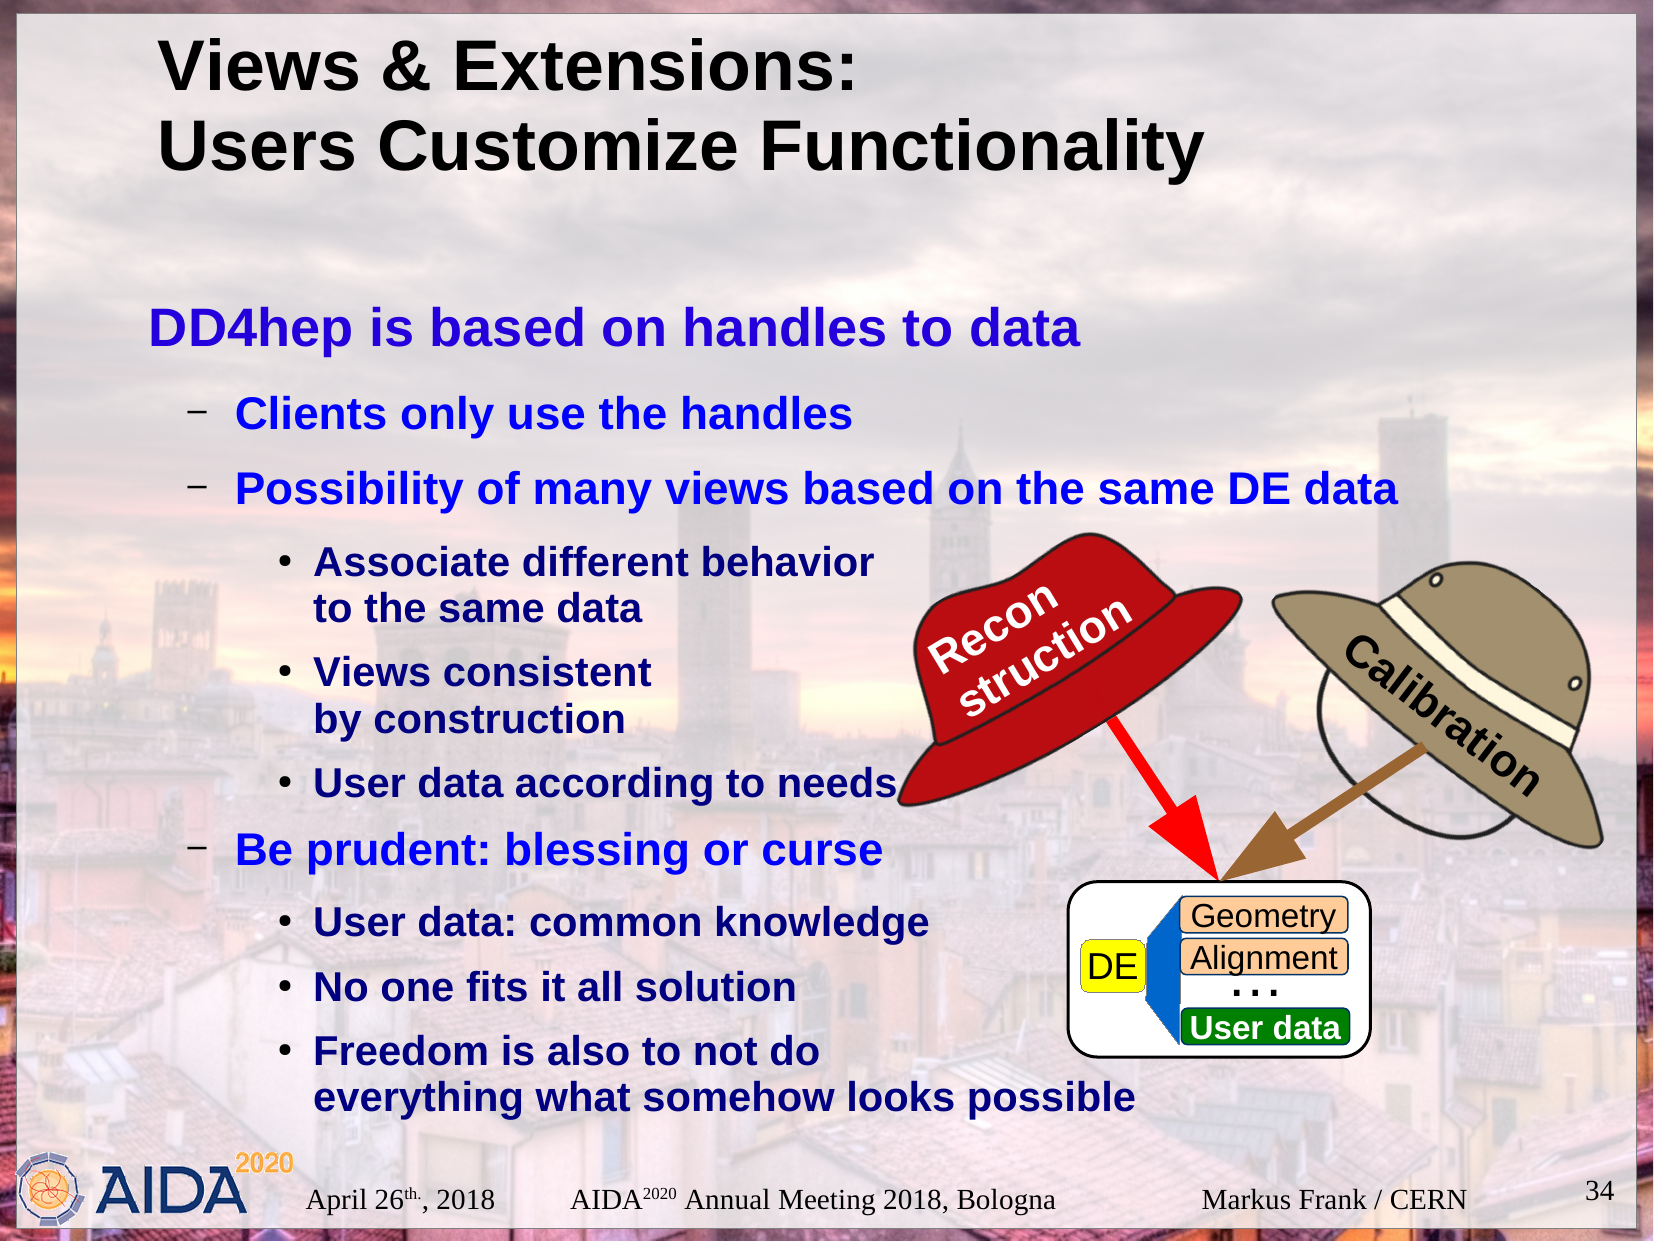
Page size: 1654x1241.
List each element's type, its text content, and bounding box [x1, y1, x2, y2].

text_box Recon struction [903, 499, 1202, 743]
text_box Calibration [1317, 606, 1572, 823]
text_box Geometry [1179, 896, 1348, 933]
text_box … [1211, 936, 1314, 1034]
text_box DE [1080, 939, 1146, 993]
text_box [1068, 881, 1371, 1058]
title Views & Extensions: Users Customize Functionality [82, 19, 1535, 191]
text_box User data [1181, 1008, 1350, 1045]
picture [0, 0, 1654, 1241]
text_box Alignment [1180, 938, 1211, 975]
list DD4hep is based on handles to data Clients only use the handles Possibility of many views based on the same DE data Associate different behavior to the same data Views consistent by construction User data according to needs Be prudent: blessing or curse User data: common knowledge No one fits it all solution Freedom is also to not do everything what somehow looks possible [78, 297, 1563, 1156]
text_box Alignment [1314, 938, 1348, 975]
